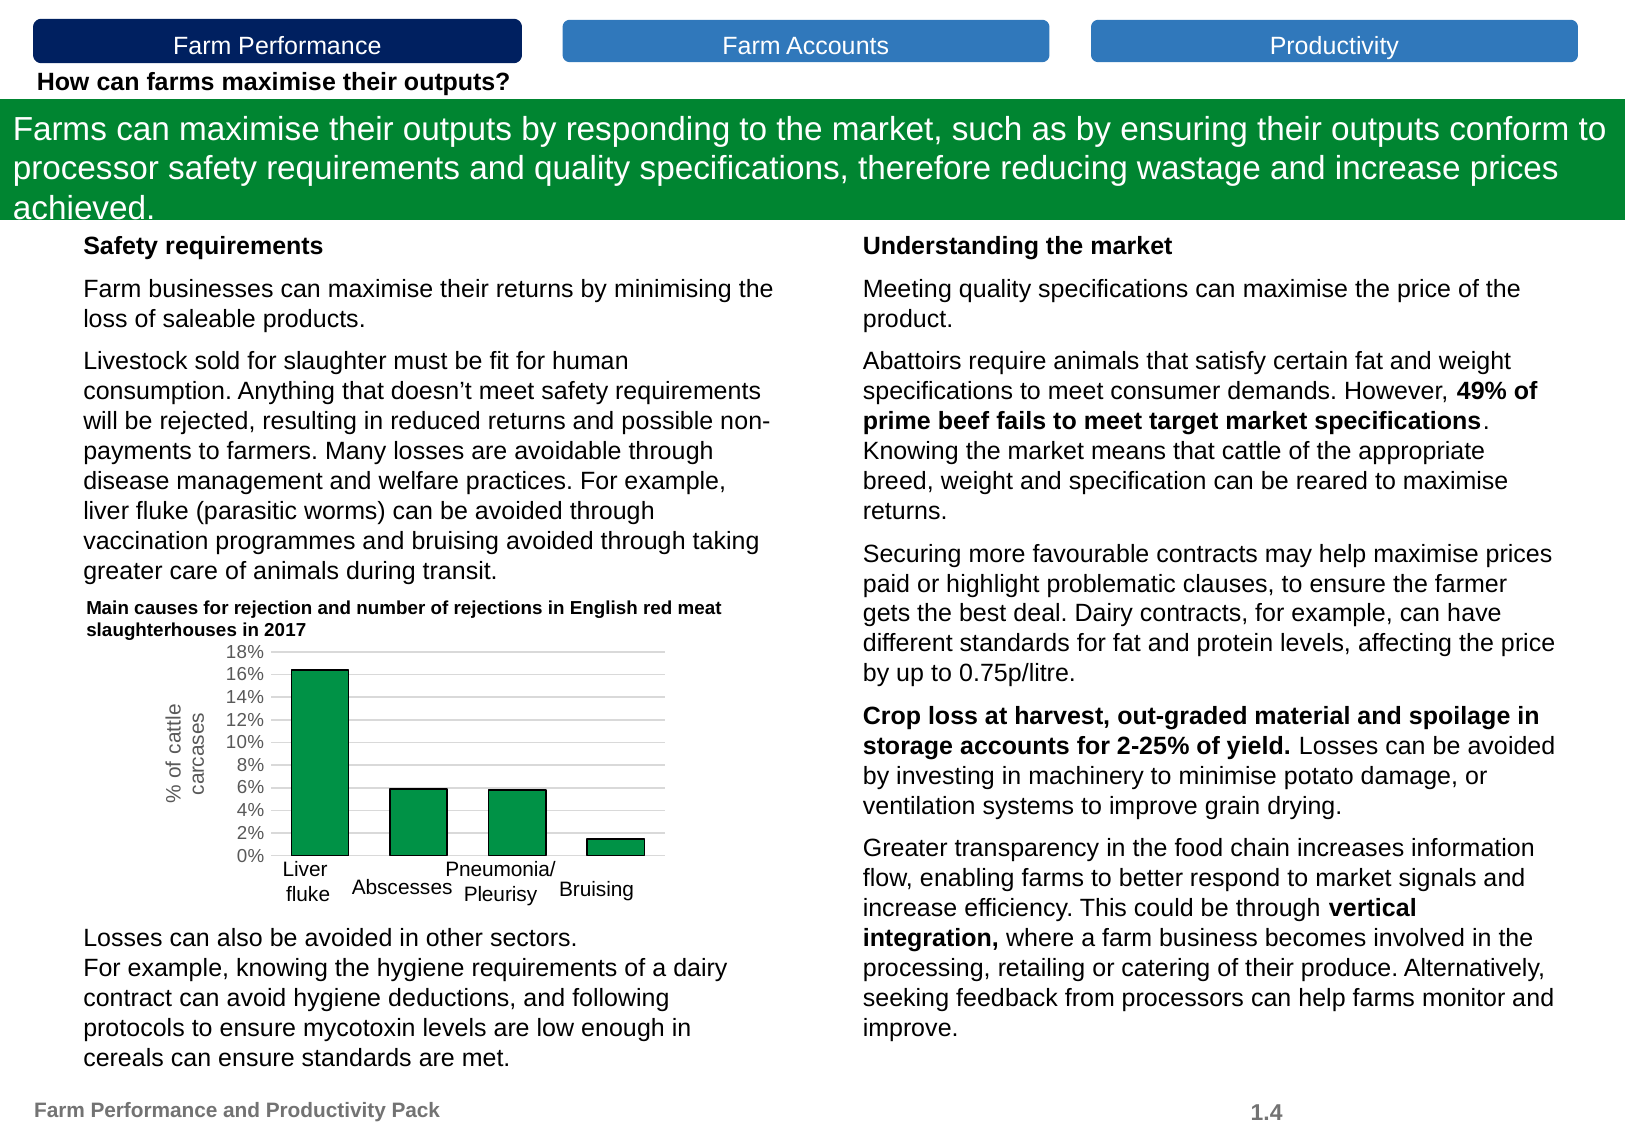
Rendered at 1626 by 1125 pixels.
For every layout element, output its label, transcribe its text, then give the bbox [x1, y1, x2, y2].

text_box Productivity [1091, 19, 1578, 63]
text_box Main causes for rejection and number of rejections in English red meat slaughterhouses in 2017 [71, 588, 737, 649]
text_box Understanding the market Meeting quality specifications can maximise the price of the product. Abattoirs require animals that satisfy certain fat and weight specifications to meet consumer demands. However, 49% of prime beef fails to meet target market specifications. Knowing the market means that cattle of the appropriate breed, weight and specification can be reared to maximise returns. Securing more favourable contracts may help maximise prices paid or highlight problematic clauses, to ensure the farmer gets the best deal. Dairy contracts, for example, can have different standards for fat and protein levels, affecting the price by up to 0.75p/litre. Crop loss at harvest, out-graded material and spoilage in storage accounts for 2-25% of yield. Losses can be avoided by investing in machinery to minimise potato damage, or ventilation systems to improve grain drying. Greater transparency in the food chain increases information flow, enabling farms to better respond to market signals and increase efficiency. This could be through vertical integration, where a farm business becomes involved in the processing, retailing or catering of their produce. Alternatively, seeking feedback from processors can help farms monitor and improve. [847, 222, 1574, 1059]
text_box Bruising [537, 867, 656, 909]
text_box Farm Performance and Productivity Pack [34, 1097, 440, 1122]
text_box Pneumonia/ Pleurisy [415, 848, 586, 914]
text_box Safety requirements Farm businesses can maximise their returns by minimising the loss of saleable products. Livestock sold for slaughter must be fit for human consumption. Anything that doesn’t meet safety requirements will be rejected, resulting in reduced returns and possible non-payments to farmers. Many losses are avoidable through disease management and welfare practices. For example, liver fluke (parasitic worms) can be avoided through vaccination programmes and bruising avoided through taking greater care of animals during transit. Losses can also be avoided in other sectors. For example, knowing the hygiene requirements of a dairy contract can avoid hygiene deductions, and following protocols to ensure mycotoxin levels are low enough in cereals can ensure standards are met. [68, 222, 794, 1112]
text_box How can farms maximise their outputs? [21, 40, 1424, 99]
text_box Farm Accounts [562, 19, 1050, 63]
text_box Farm Performance [34, 19, 521, 63]
chart [128, 636, 676, 872]
text_box 1.4 [1235, 1081, 1602, 1125]
text_box Liver fluke [265, 848, 351, 914]
text_box Abscesses [333, 866, 415, 909]
text_box Farms can maximise their outputs by responding to the market, such as by ensuring their outputs conform to processor safety requirements and quality specifications, therefore reducing wastage and increase prices achieved. [0, 99, 1625, 220]
